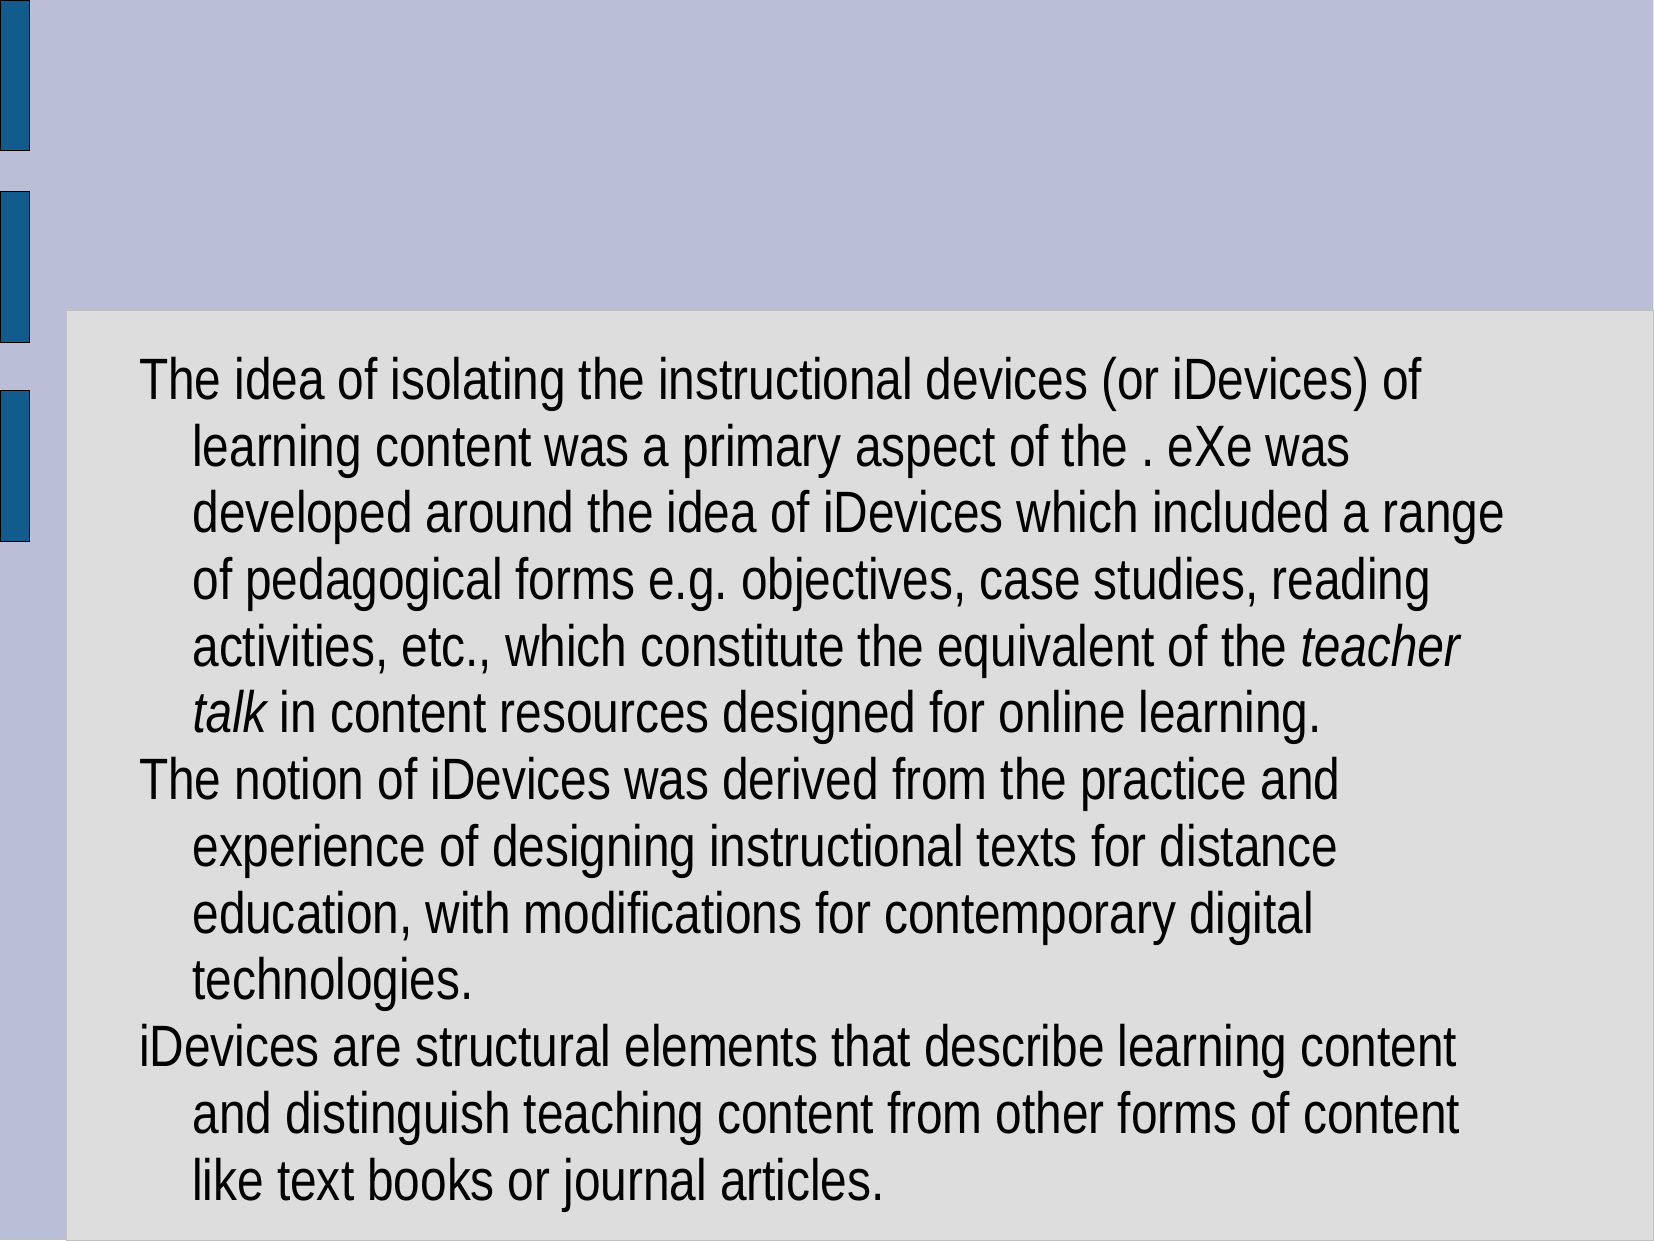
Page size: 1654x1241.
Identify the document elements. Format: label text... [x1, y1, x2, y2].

list The idea of isolating the instructional devices (or iDevices) of learning content was a primary aspect of the . eXe was developed around the idea of iDevices which included a range of pedagogical forms e.g. objectives, case studies, reading activities, etc., which constitute the equivalent of the teacher talk in content resources designed for online learning. The notion of iDevices was derived from the practice and experience of designing instructional texts for distance education, with modifications for contemporary digital technologies. iDevices are structural elements that describe learning content and distinguish teaching content from other forms of content like text books or journal articles. [121, 344, 1534, 1207]
